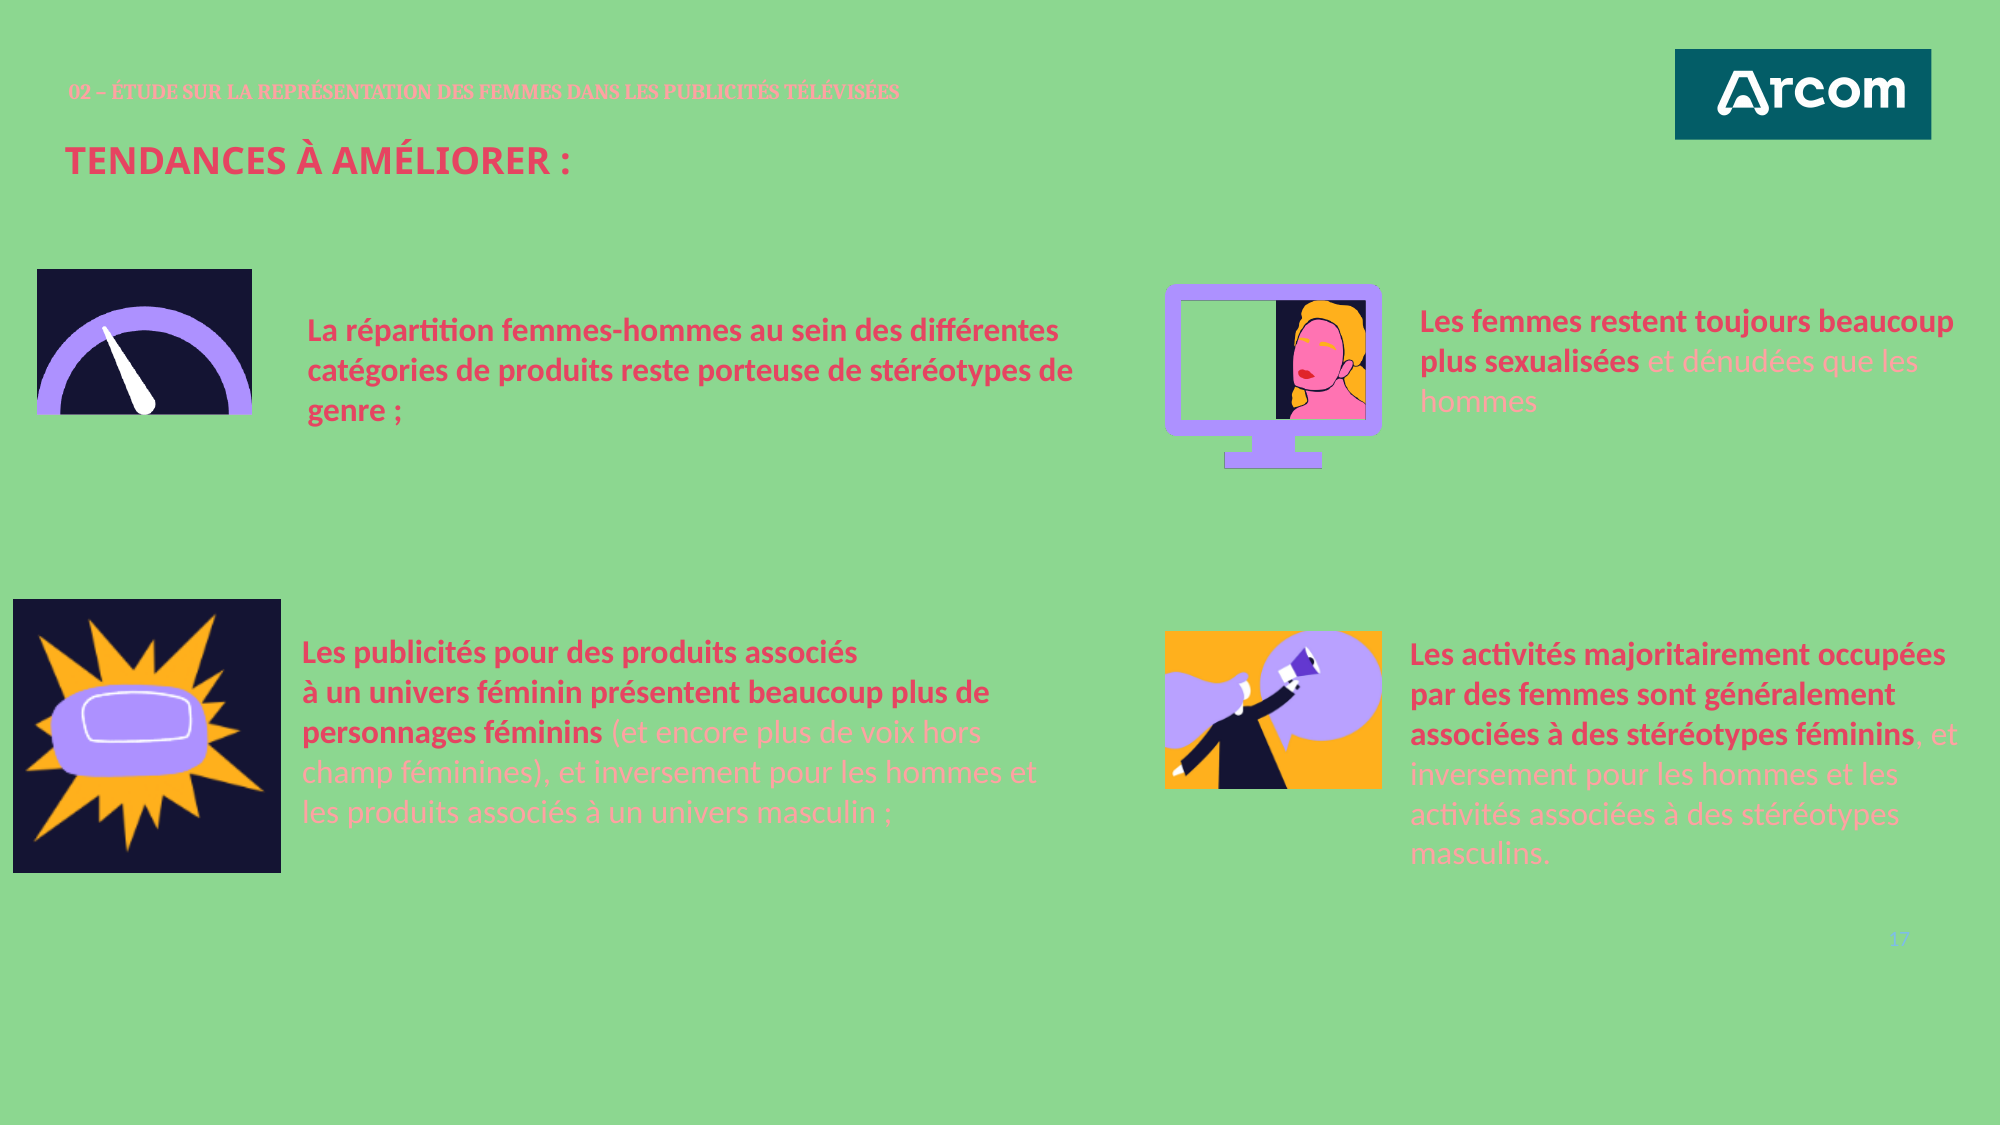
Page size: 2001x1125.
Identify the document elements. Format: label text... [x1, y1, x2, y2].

picture [1694, 47, 1928, 139]
picture [13, 599, 281, 873]
title 02 – étude sur la représentation des femmes dans les publicités télévisées [53, 80, 1196, 105]
picture [1165, 631, 1382, 789]
picture [37, 269, 252, 415]
picture [1143, 246, 1403, 506]
text_box Les publicités pour des produits associés à un univers féminin présentent beaucoup plus de personnages féminins (et encore plus de voix hors champ féminines), et inversement pour les hommes et les produits associés à un univers masculin ; [287, 623, 1084, 838]
text_box Les femmes restent toujours beaucoup plus sexualisées et dénudées que les hommes [1405, 292, 1978, 427]
text_box [1675, 49, 1932, 140]
list Tendances à améliorer : [64, 129, 1967, 191]
text_box Les activités majoritairement occupées par des femmes sont généralement associées à des stéréotypes féminins, et inversement pour les hommes et les activités associées à des stéréotypes masculins. [1395, 624, 1988, 880]
slide_number <numéro> [1460, 924, 1911, 951]
text_box La répartition femmes-hommes au sein des différentes catégories de produits reste porteuse de stéréotypes de genre ; [292, 300, 1125, 436]
